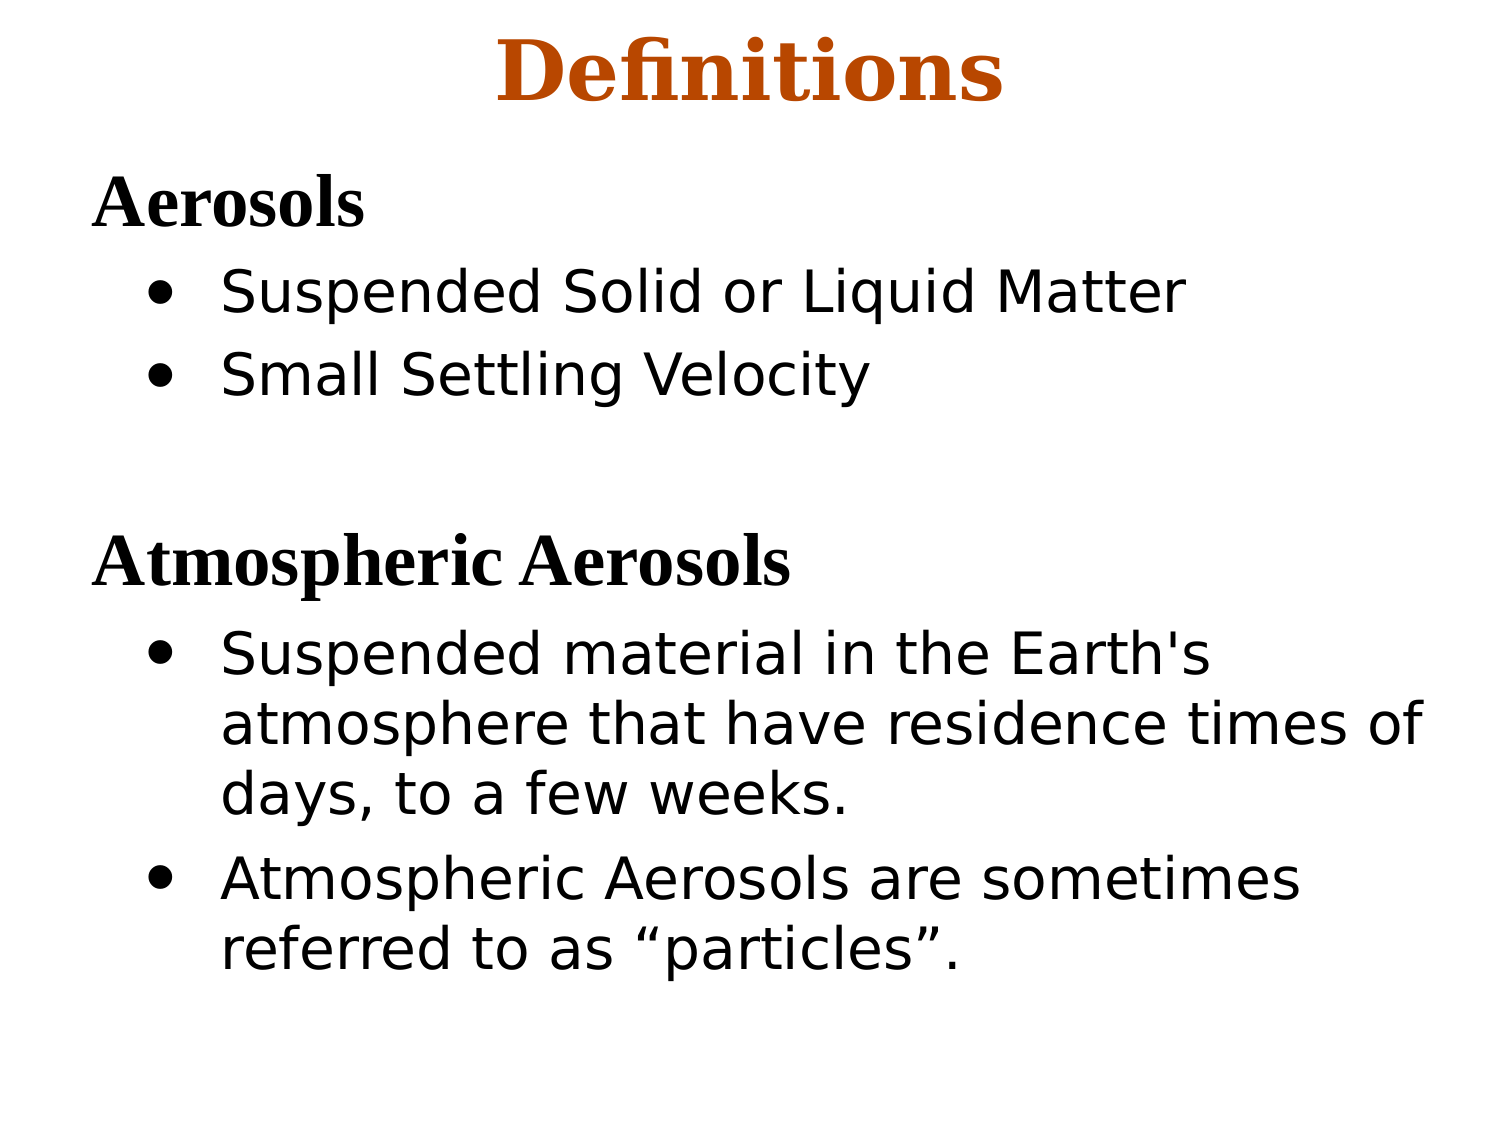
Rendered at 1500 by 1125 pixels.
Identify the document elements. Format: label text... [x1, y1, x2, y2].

text_box Definitions [0, 2, 1276, 1125]
text_box Aerosols Suspended Solid or Liquid Matter Small Settling Velocity Atmospheric Aerosols Suspended material in the Earth's atmosphere that have residence times of days, to a few weeks. Atmospheric Aerosols are sometimes referred to as “particles”. [1276, 157, 1351, 1125]
